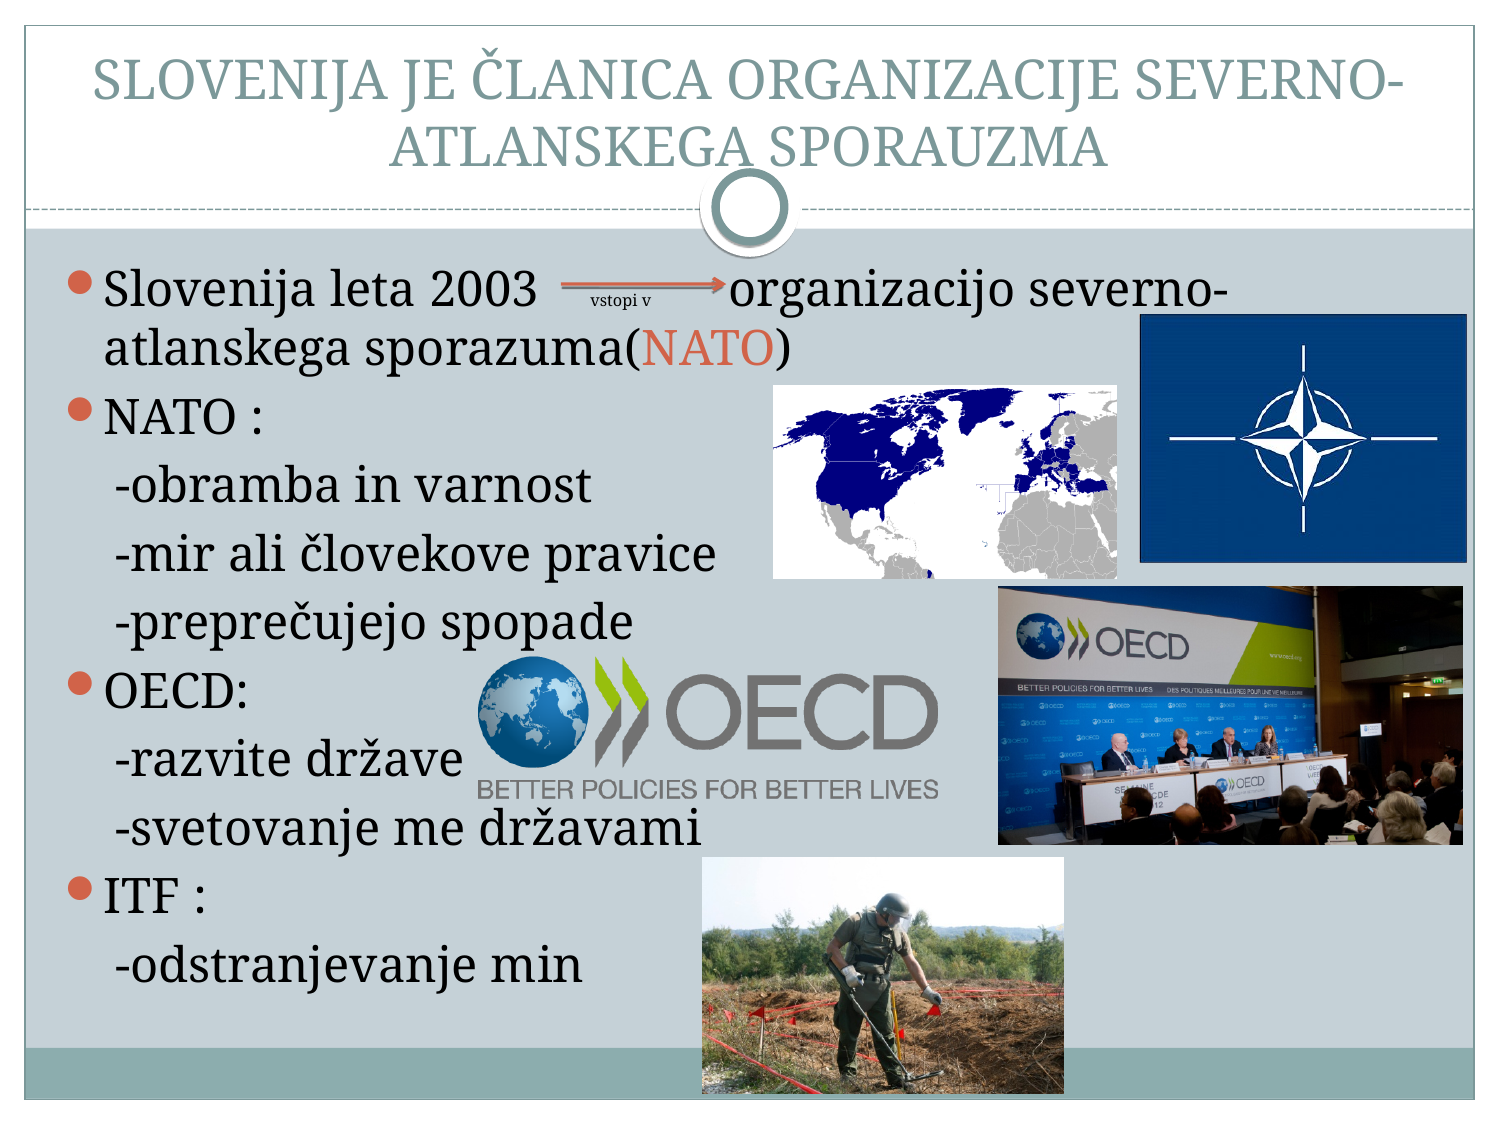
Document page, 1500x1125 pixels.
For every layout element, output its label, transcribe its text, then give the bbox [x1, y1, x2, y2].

picture [998, 586, 1463, 845]
picture [478, 656, 938, 799]
picture [702, 857, 1064, 1094]
list Slovenija leta 2003 vstopi v organizacijo severno-atlanskega sporazuma(NATO) NATO : -obramba in varnost -mir ali človekove pravice -preprečujejo spopade OECD: -razvite države -svetovanje me državami ITF : -odstranjevanje min [49, 250, 1445, 1001]
picture [1139, 314, 1467, 563]
picture [773, 385, 1117, 579]
title SLOVENIJA JE ČLANICA ORGANIZACIJE SEVERNO-ATLANSKEGA SPORAUZMA [49, 37, 1450, 185]
